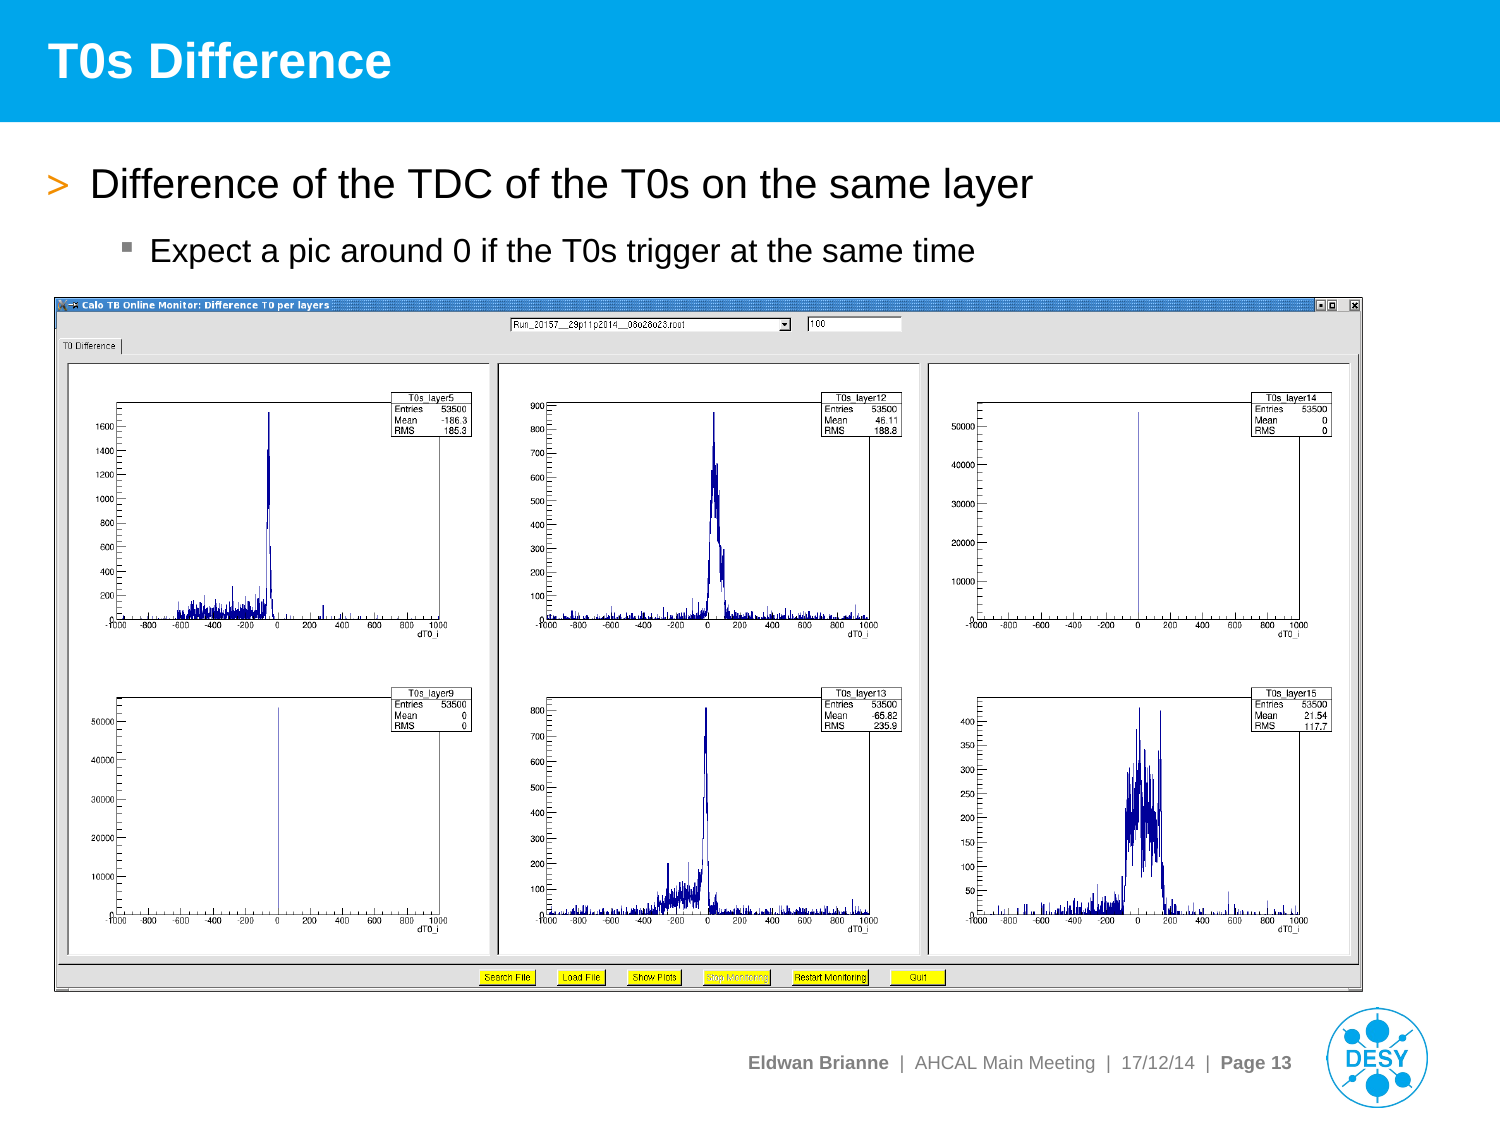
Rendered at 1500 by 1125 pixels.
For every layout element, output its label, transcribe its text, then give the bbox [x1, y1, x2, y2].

picture [1326, 1007, 1428, 1108]
title T0s Difference [47, 16, 1446, 107]
picture [54, 297, 1363, 993]
list Difference of the TDC of the T0s on the same layer Expect a pic around 0 if the T0s trigger at the same time [46, 160, 1445, 903]
